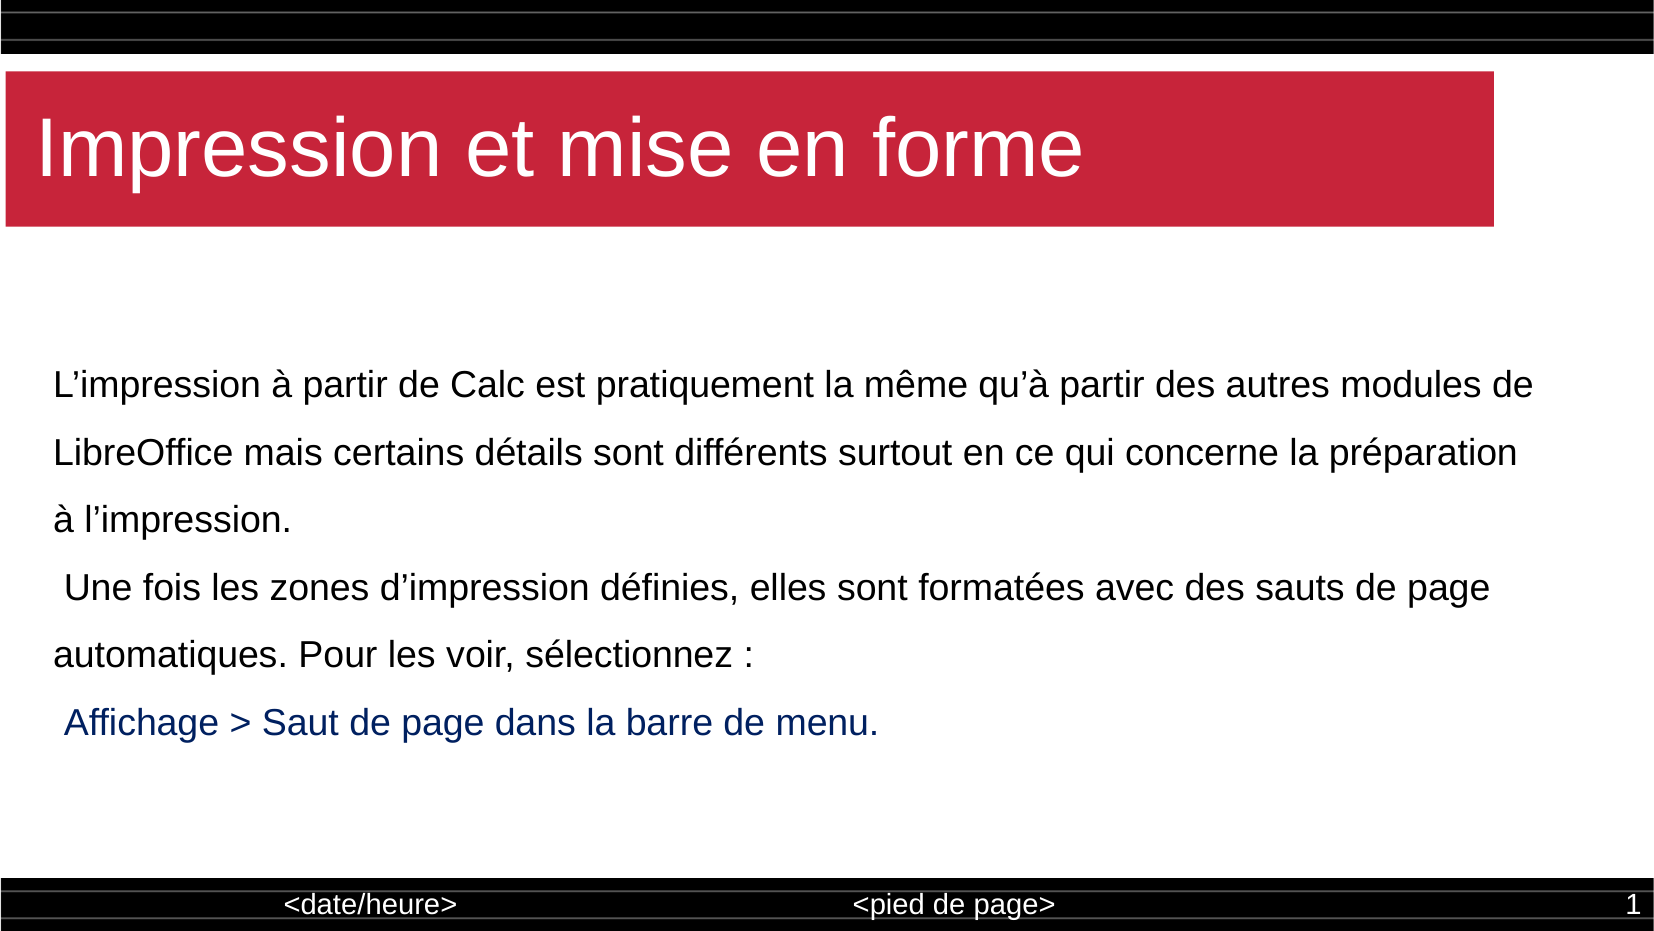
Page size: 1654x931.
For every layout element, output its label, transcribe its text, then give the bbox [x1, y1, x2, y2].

text_box L’impression à partir de Calc est pratiquement la même qu’à partir des autres modules de LibreOffice mais certains détails sont différents surtout en ce qui concerne la préparation à l’impression. Une fois les zones d’impression définies, elles sont formatées avec des sauts de page automatiques. Pour les voir, sélectionnez : Affichage > Saut de page dans la barre de menu. [38, 330, 1554, 751]
picture [0, 878, 1654, 931]
text_box Impression et mise en forme [5, 71, 1494, 227]
picture [0, 0, 1654, 54]
